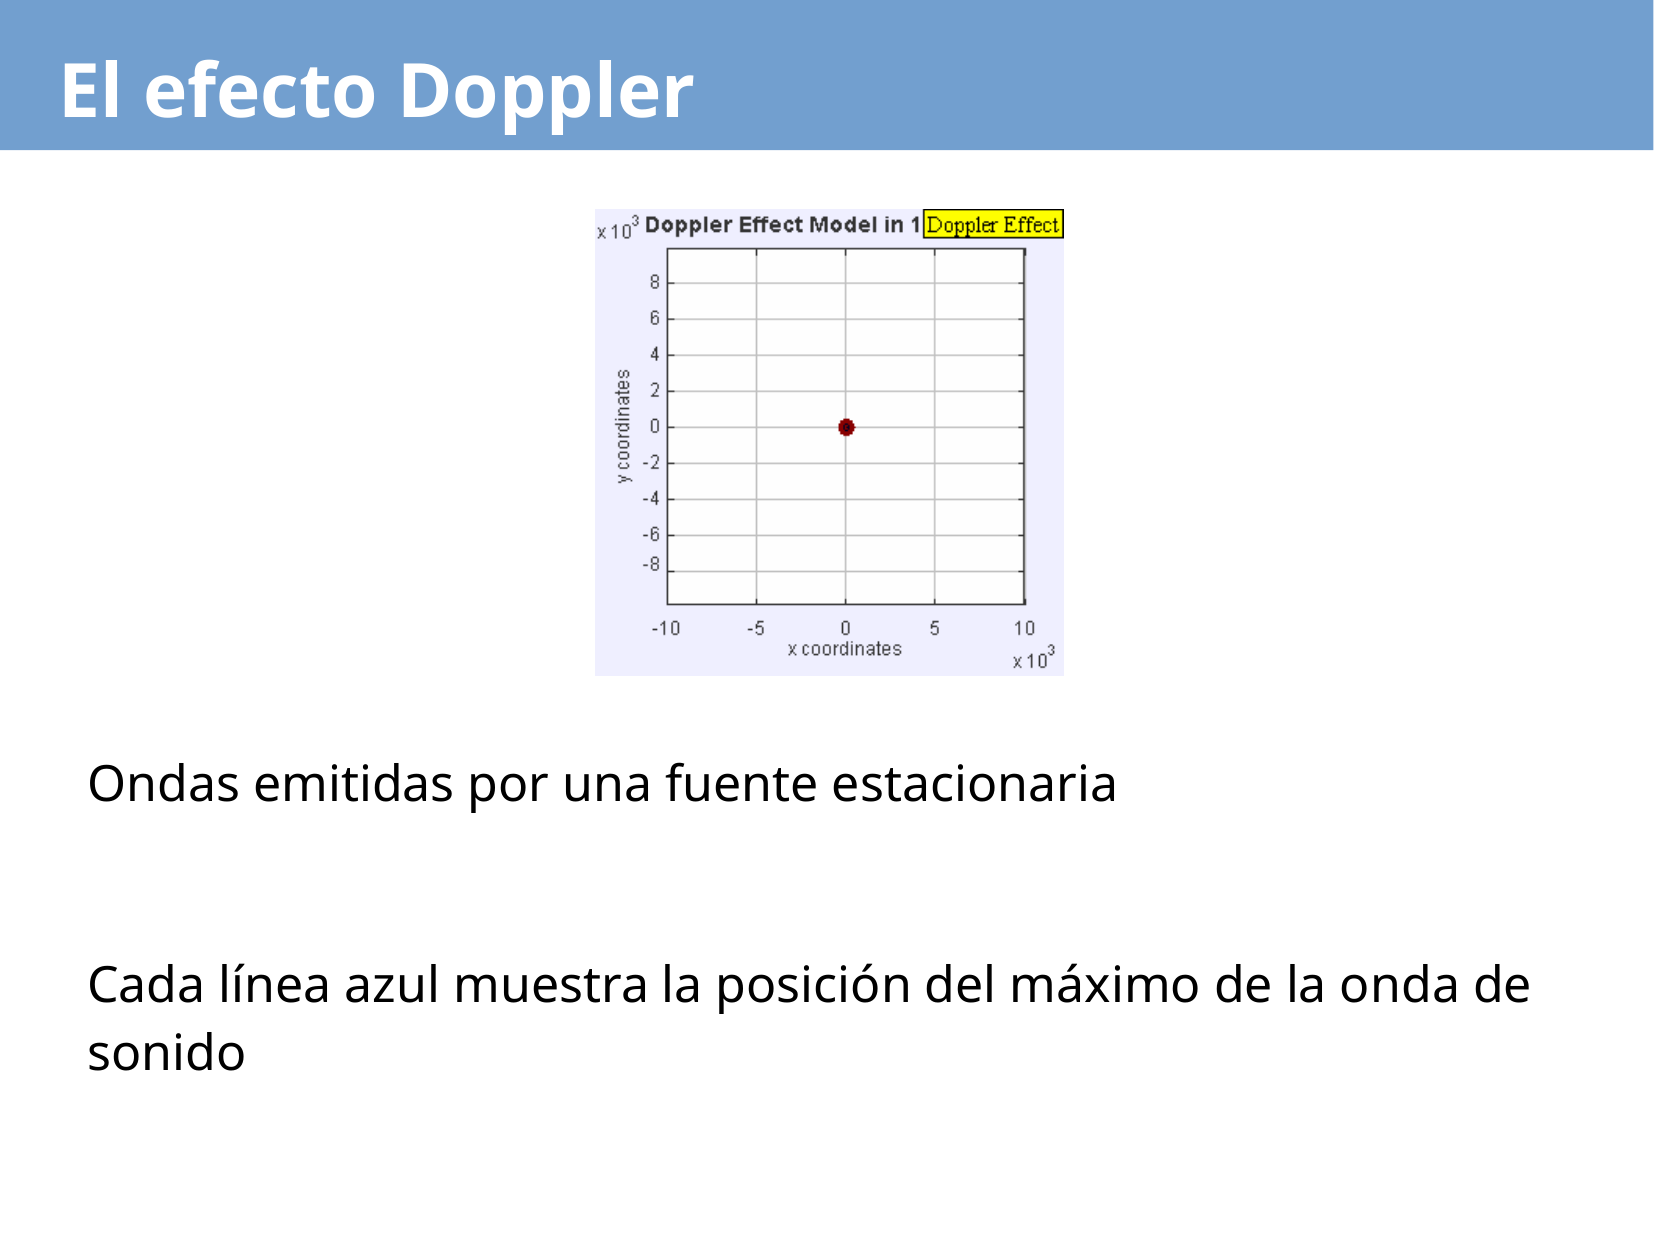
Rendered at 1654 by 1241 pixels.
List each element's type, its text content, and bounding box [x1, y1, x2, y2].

text_box El efecto Doppler [44, 30, 656, 135]
picture [595, 209, 1064, 676]
text_box Cada línea azul muestra la posición del máximo de la onda de sonido [72, 941, 1581, 1077]
text_box Ondas emitidas por una fuente estacionaria [72, 740, 1581, 816]
text_box [0, 0, 1654, 151]
